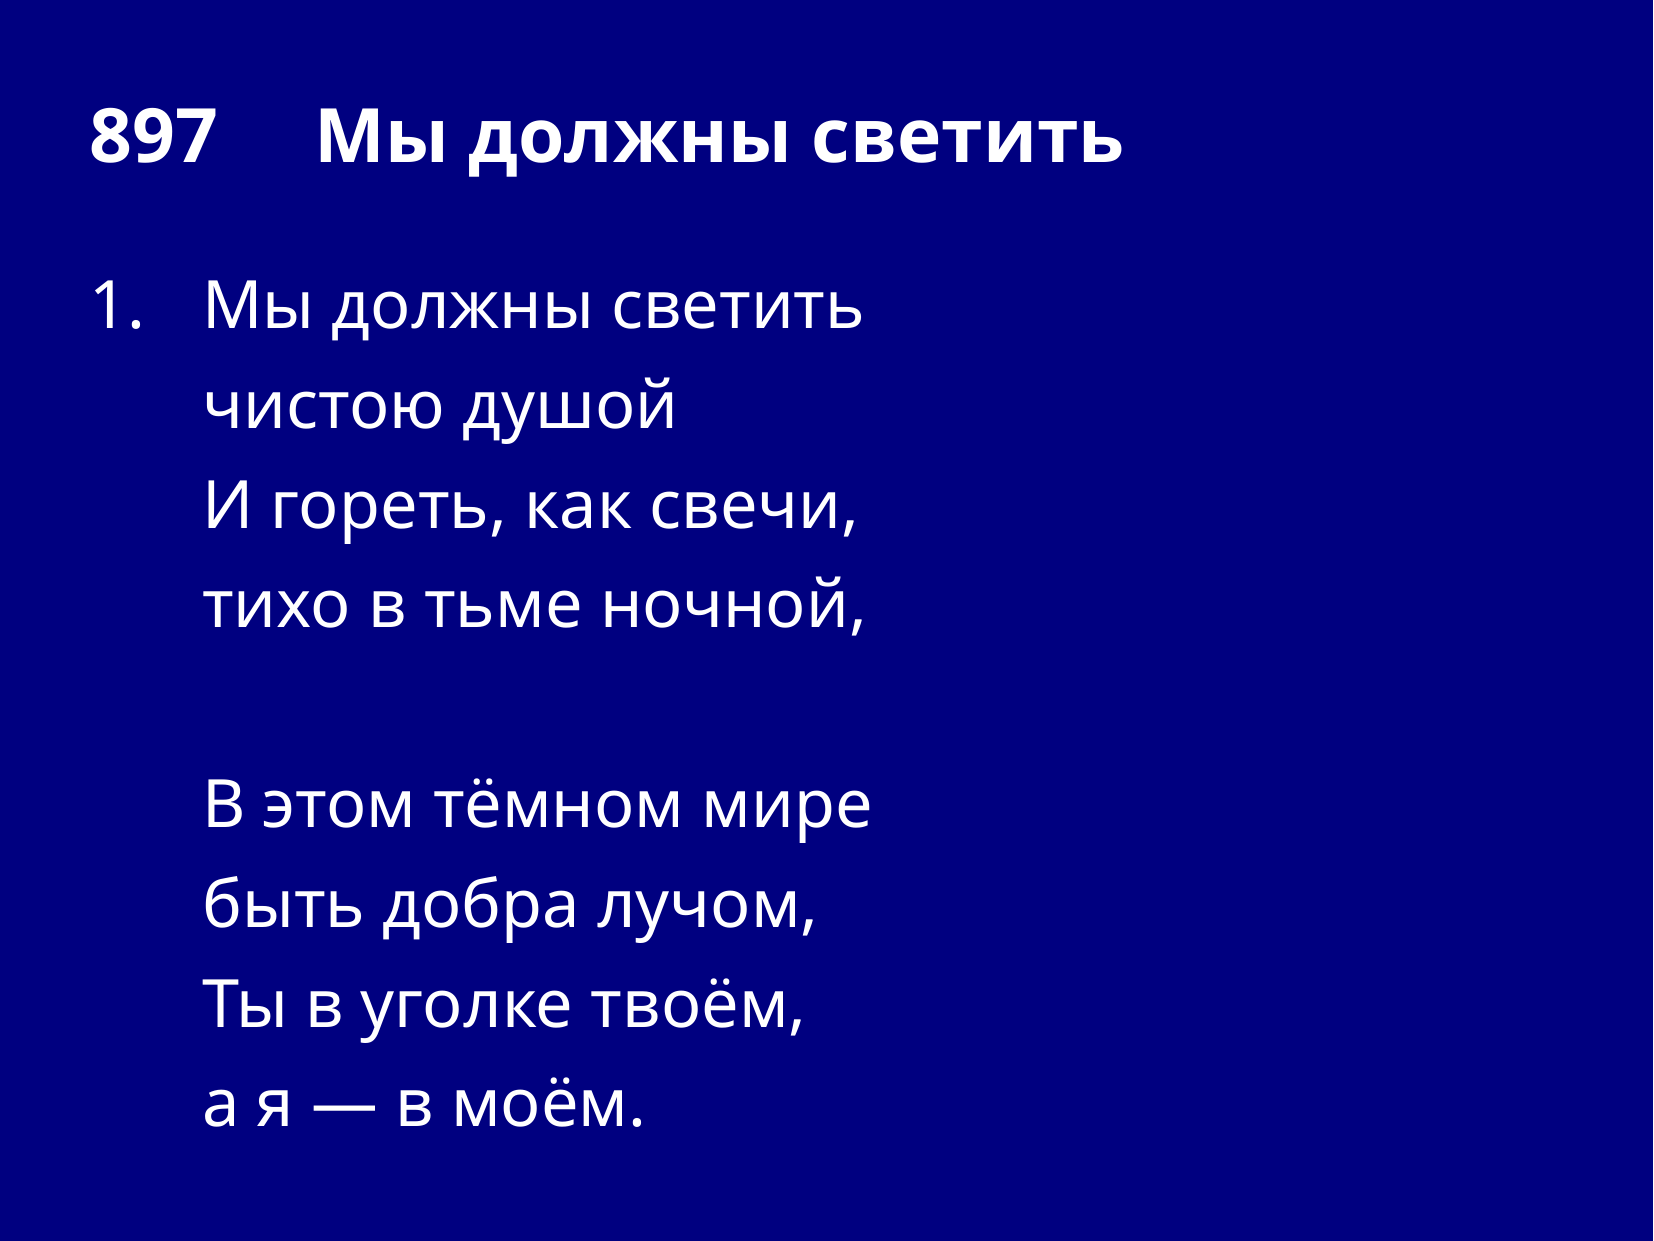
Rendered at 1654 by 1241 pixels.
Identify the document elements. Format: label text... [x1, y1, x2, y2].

text_box 897 Мы должны светить [75, 75, 1576, 188]
text_box 1. Мы должны светить чистою душой И гореть, как свечи, тихо в тьме ночной, В этом тёмном мире быть добра лучом, Ты в уголке твоём, а я — в моём. [75, 188, 1576, 1163]
